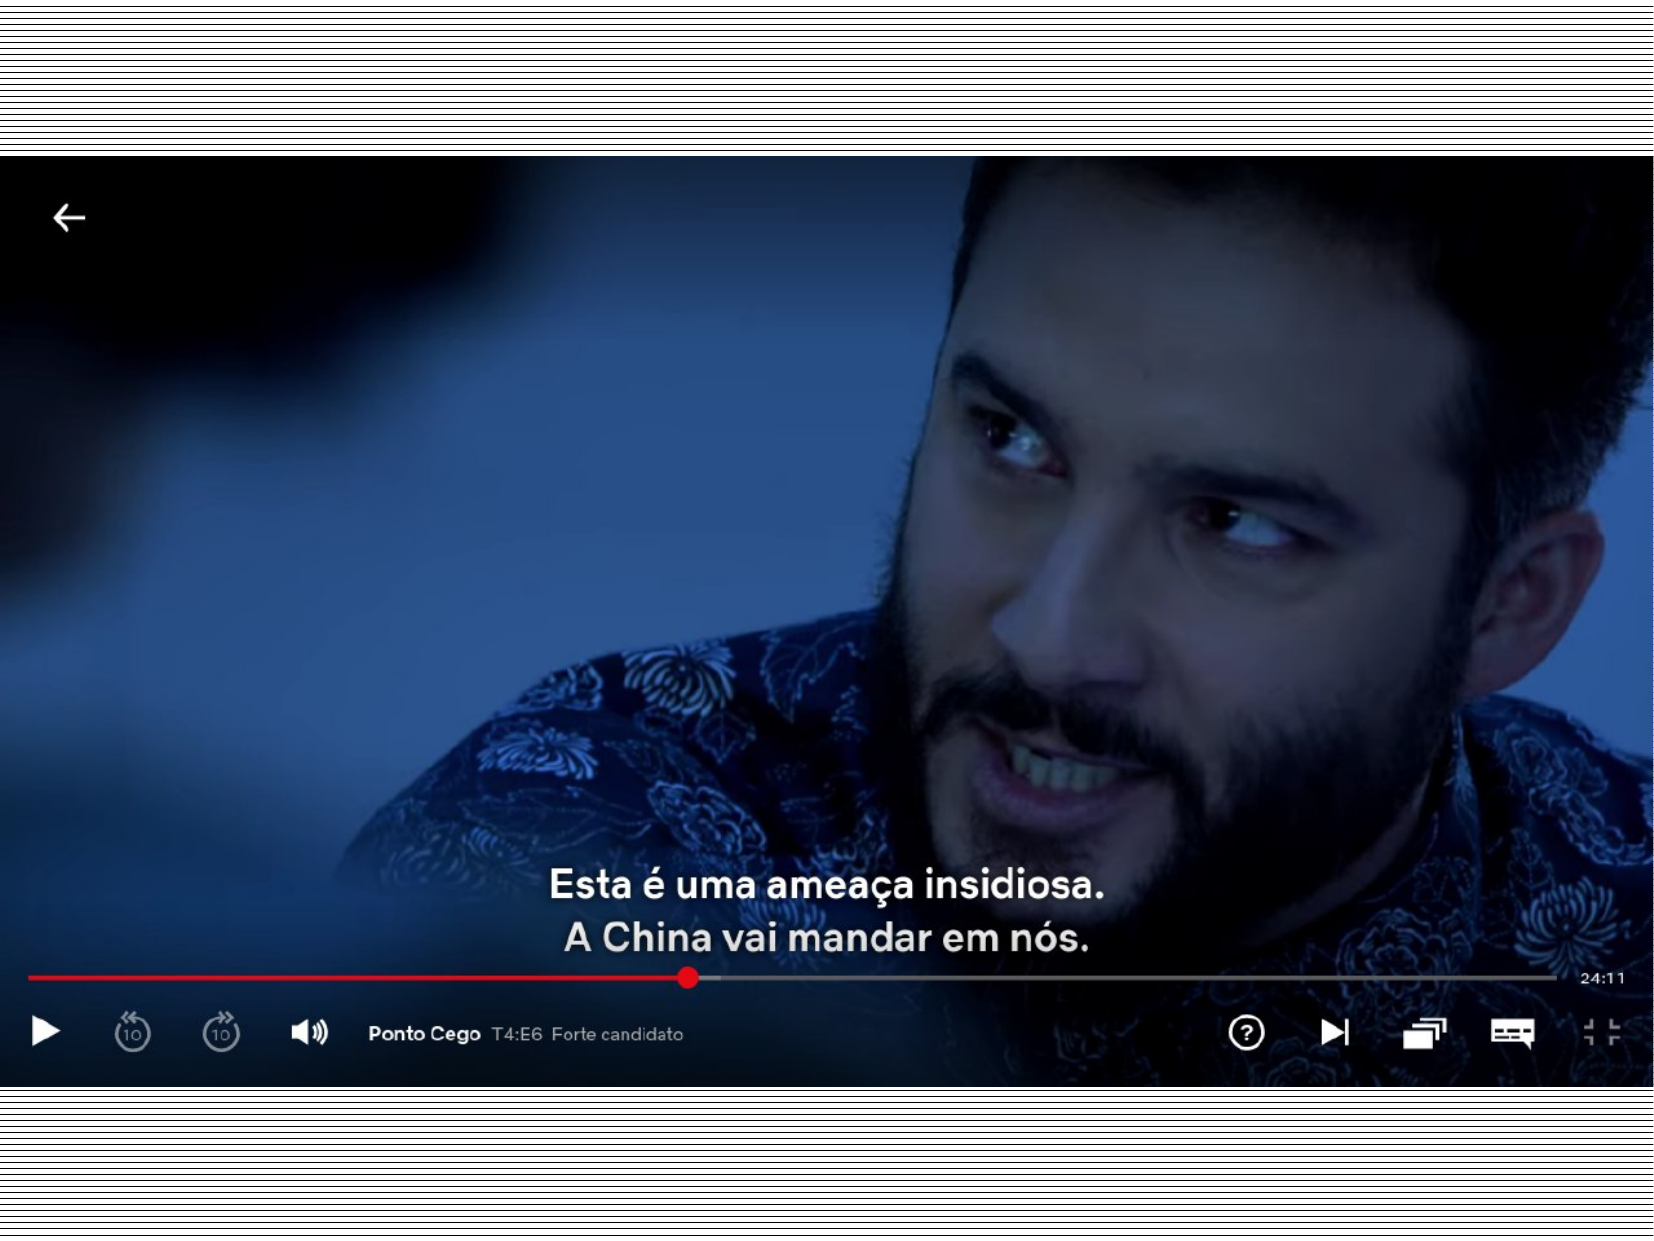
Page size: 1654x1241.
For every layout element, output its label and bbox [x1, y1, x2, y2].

picture [0, 156, 1654, 1087]
